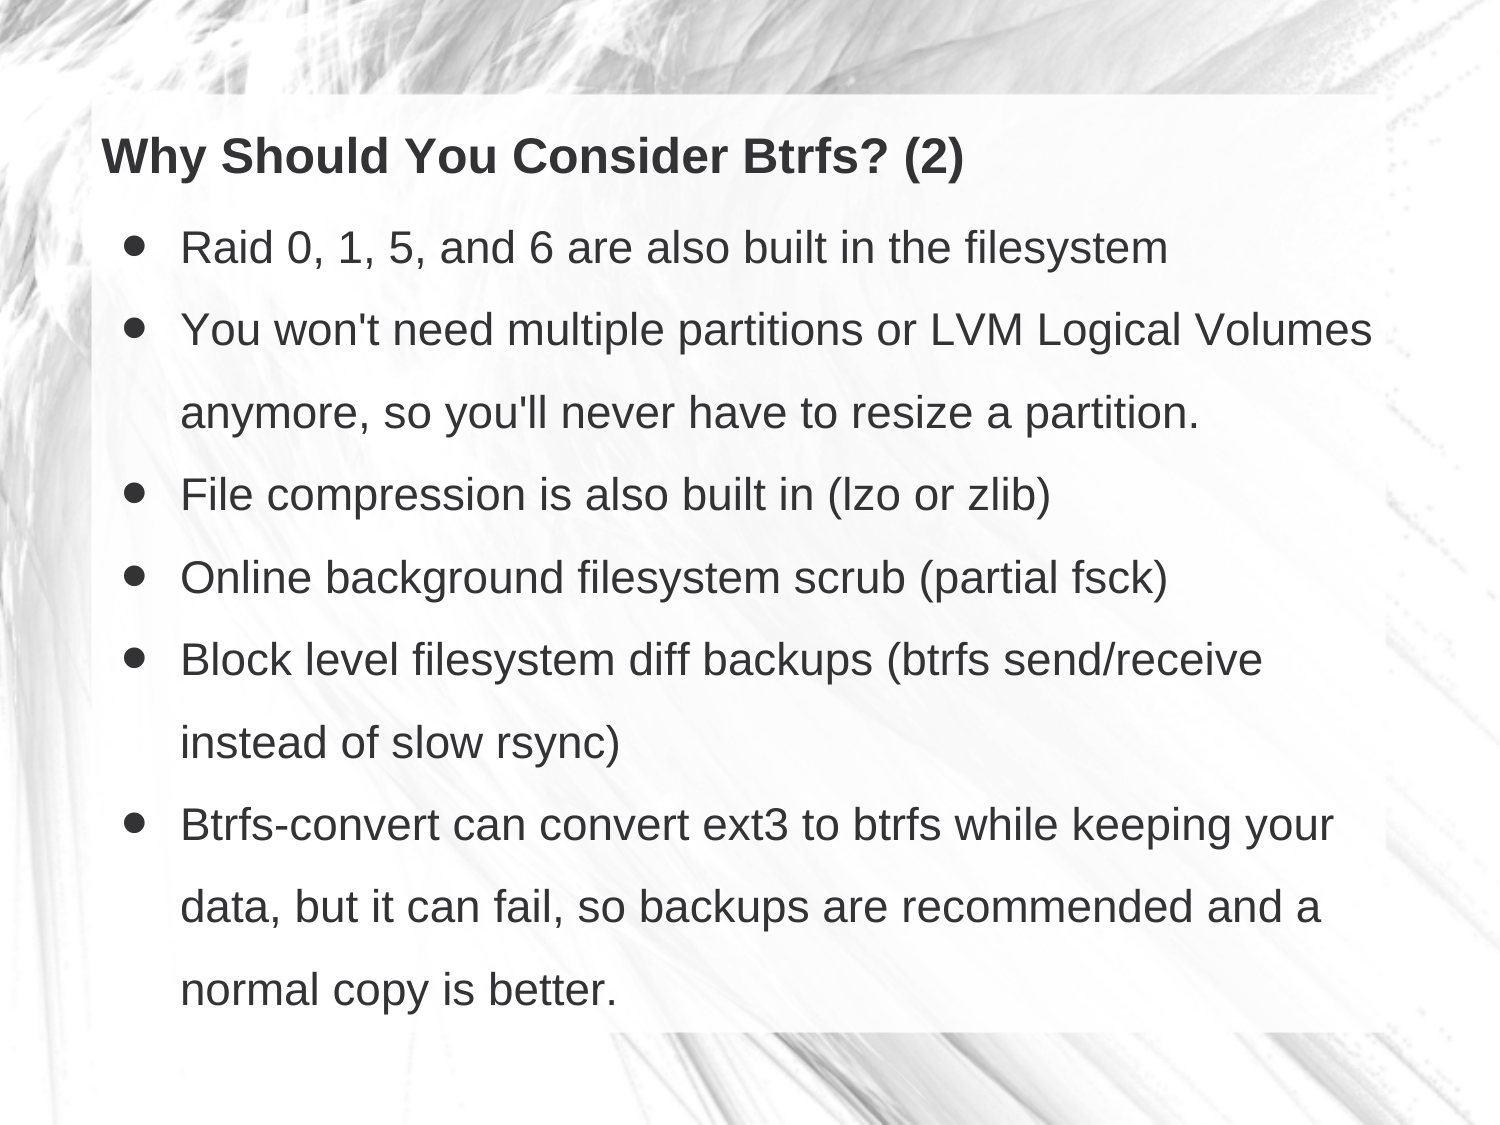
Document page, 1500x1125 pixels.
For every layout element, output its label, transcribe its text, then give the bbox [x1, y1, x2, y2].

list Raid 0, 1, 5, and 6 are also built in the filesystem You won't need multiple partitions or LVM Logical Volumes anymore, so you'll never have to resize a partition. File compression is also built in (lzo or zlib) Online background filesystem scrub (partial fsck) Block level filesystem diff backups (btrfs send/receive instead of slow rsync) Btrfs-convert can convert ext3 to btrfs while keeping your data, but it can fail, so backups are recommended and a normal copy is better. [90, 120, 1440, 1006]
title Why Should You Consider Btrfs? (2) [61, 108, 1412, 251]
picture [0, 0, 1500, 1125]
